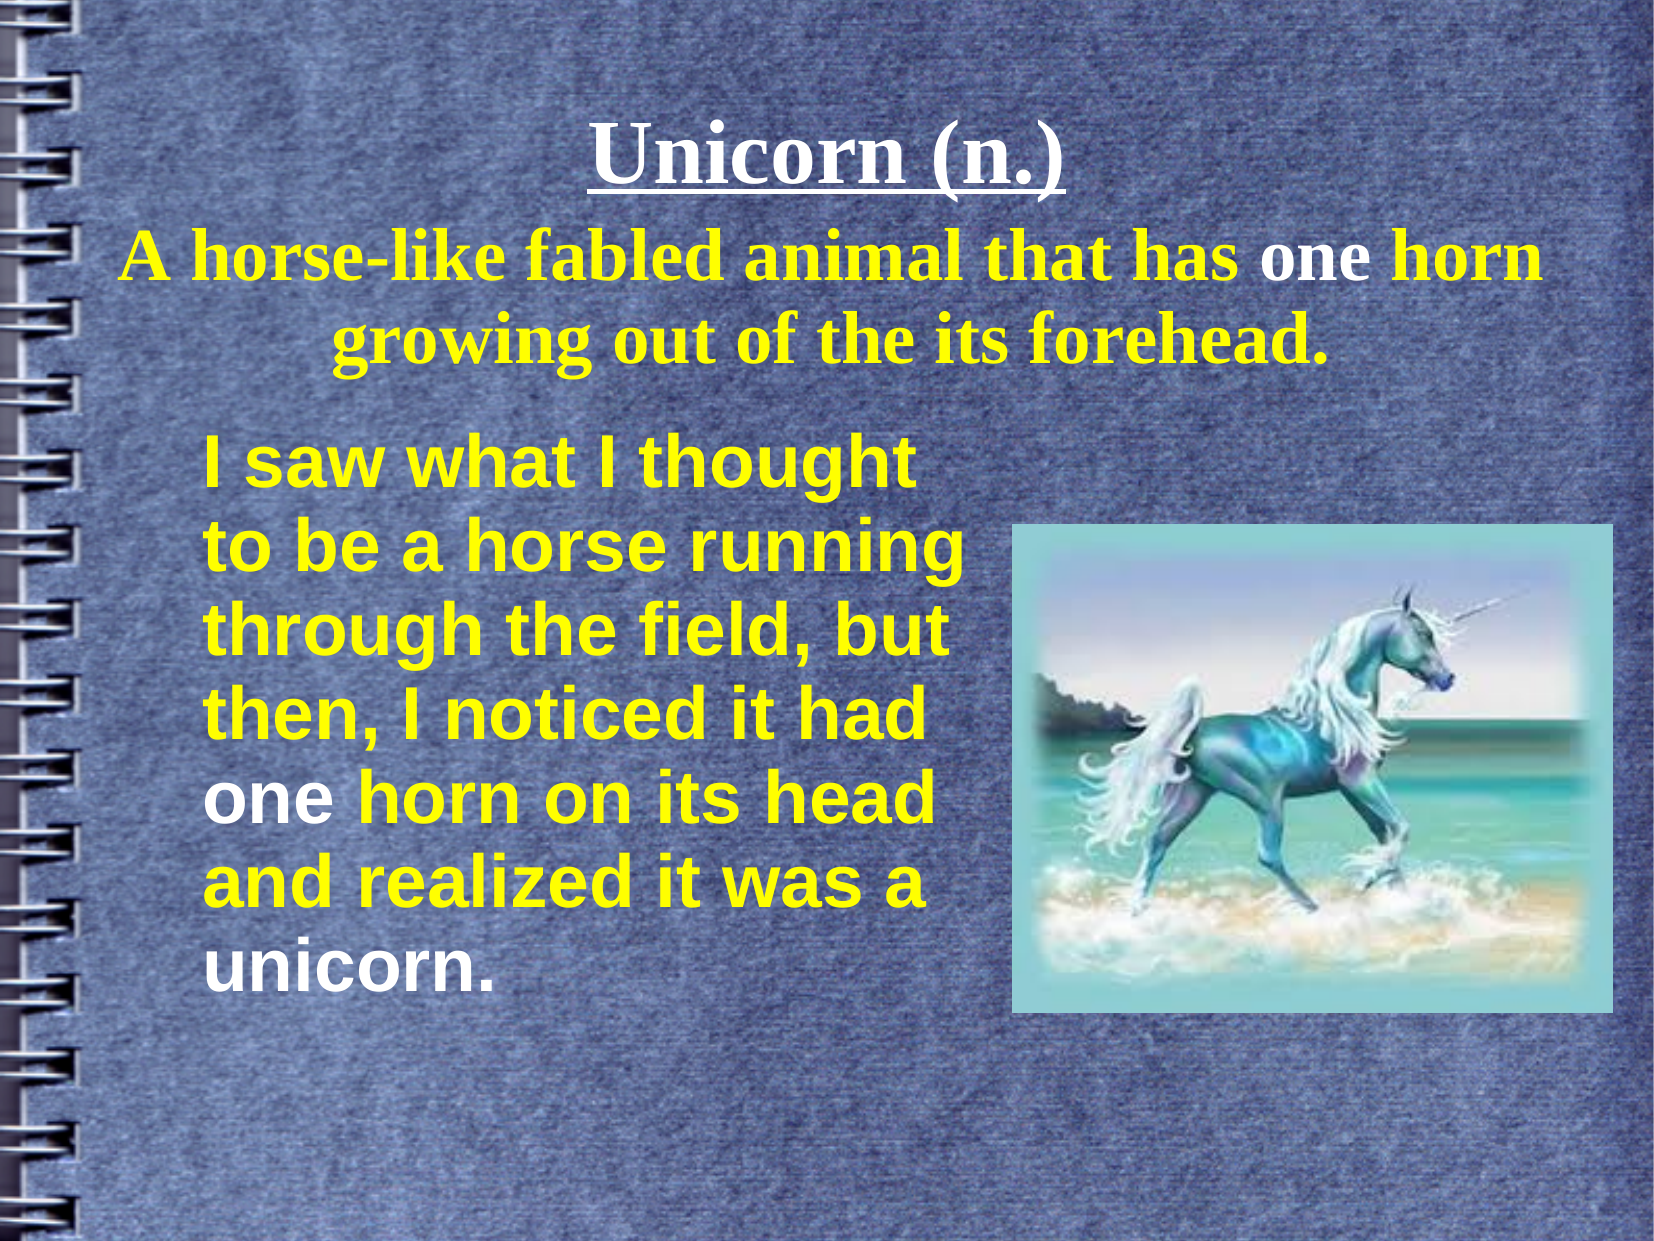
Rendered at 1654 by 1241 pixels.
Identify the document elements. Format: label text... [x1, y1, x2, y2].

title Unicorn (n.) [82, 56, 1571, 250]
text_box I saw what I thought to be a horse running through the field, but then, I noticed it had one horn on its head and realized it was a unicorn. [187, 412, 1013, 1016]
subtitle A horse-like fabled animal that has one horn growing out of the its forehead. [86, 0, 1576, 707]
picture [0, 0, 1654, 1241]
